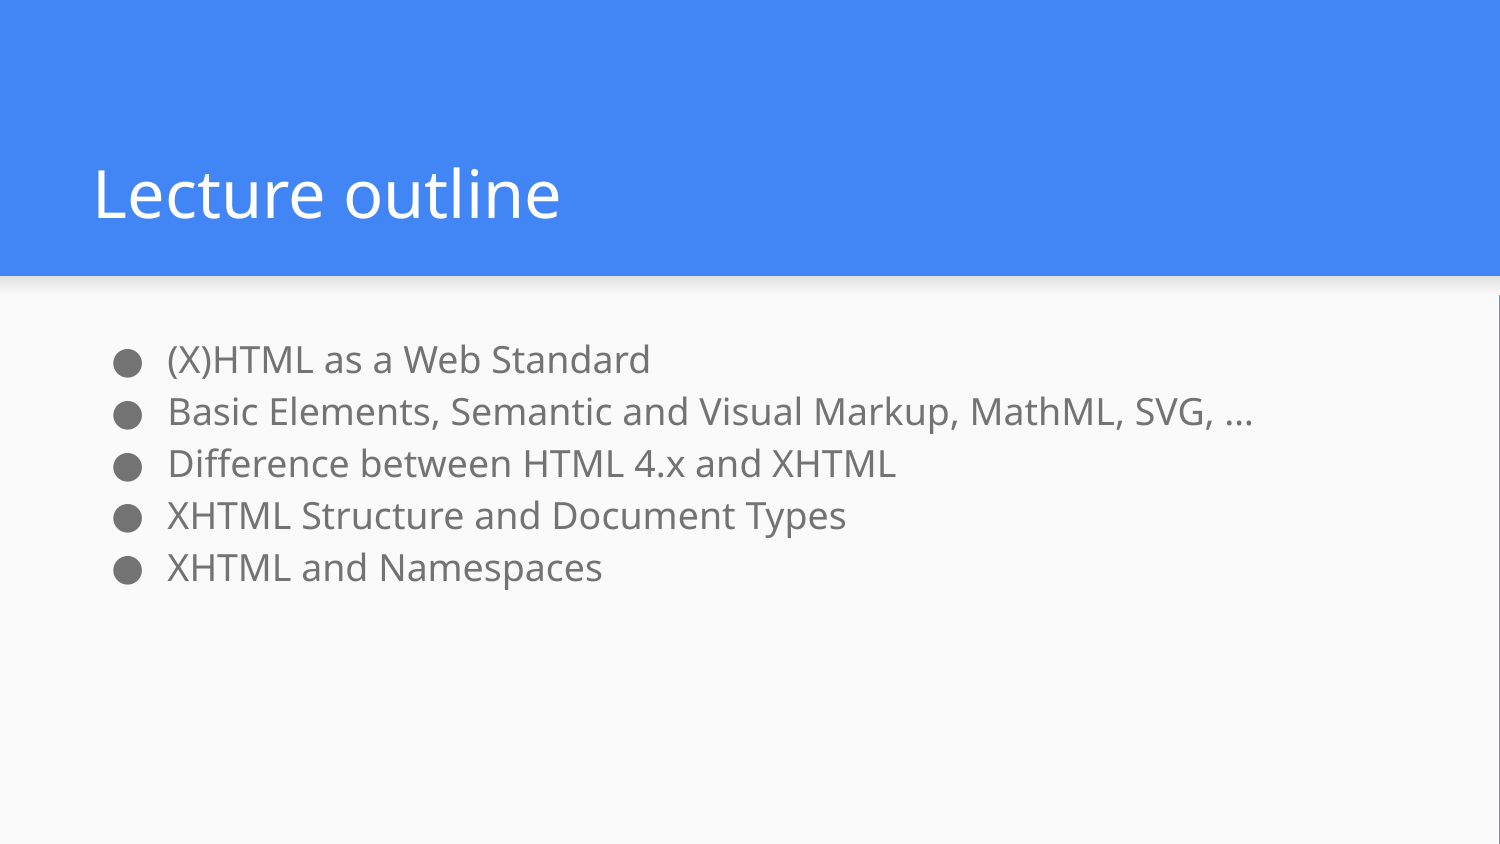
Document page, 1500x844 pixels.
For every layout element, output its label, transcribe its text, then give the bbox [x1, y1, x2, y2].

title Lecture outline [77, 121, 1427, 248]
list (X)HTML as a Web Standard Basic Elements, Semantic and Visual Markup, MathML, SVG, … Difference between HTML 4.x and XHTML XHTML Structure and Document Types XHTML and Namespaces [77, 314, 1427, 760]
